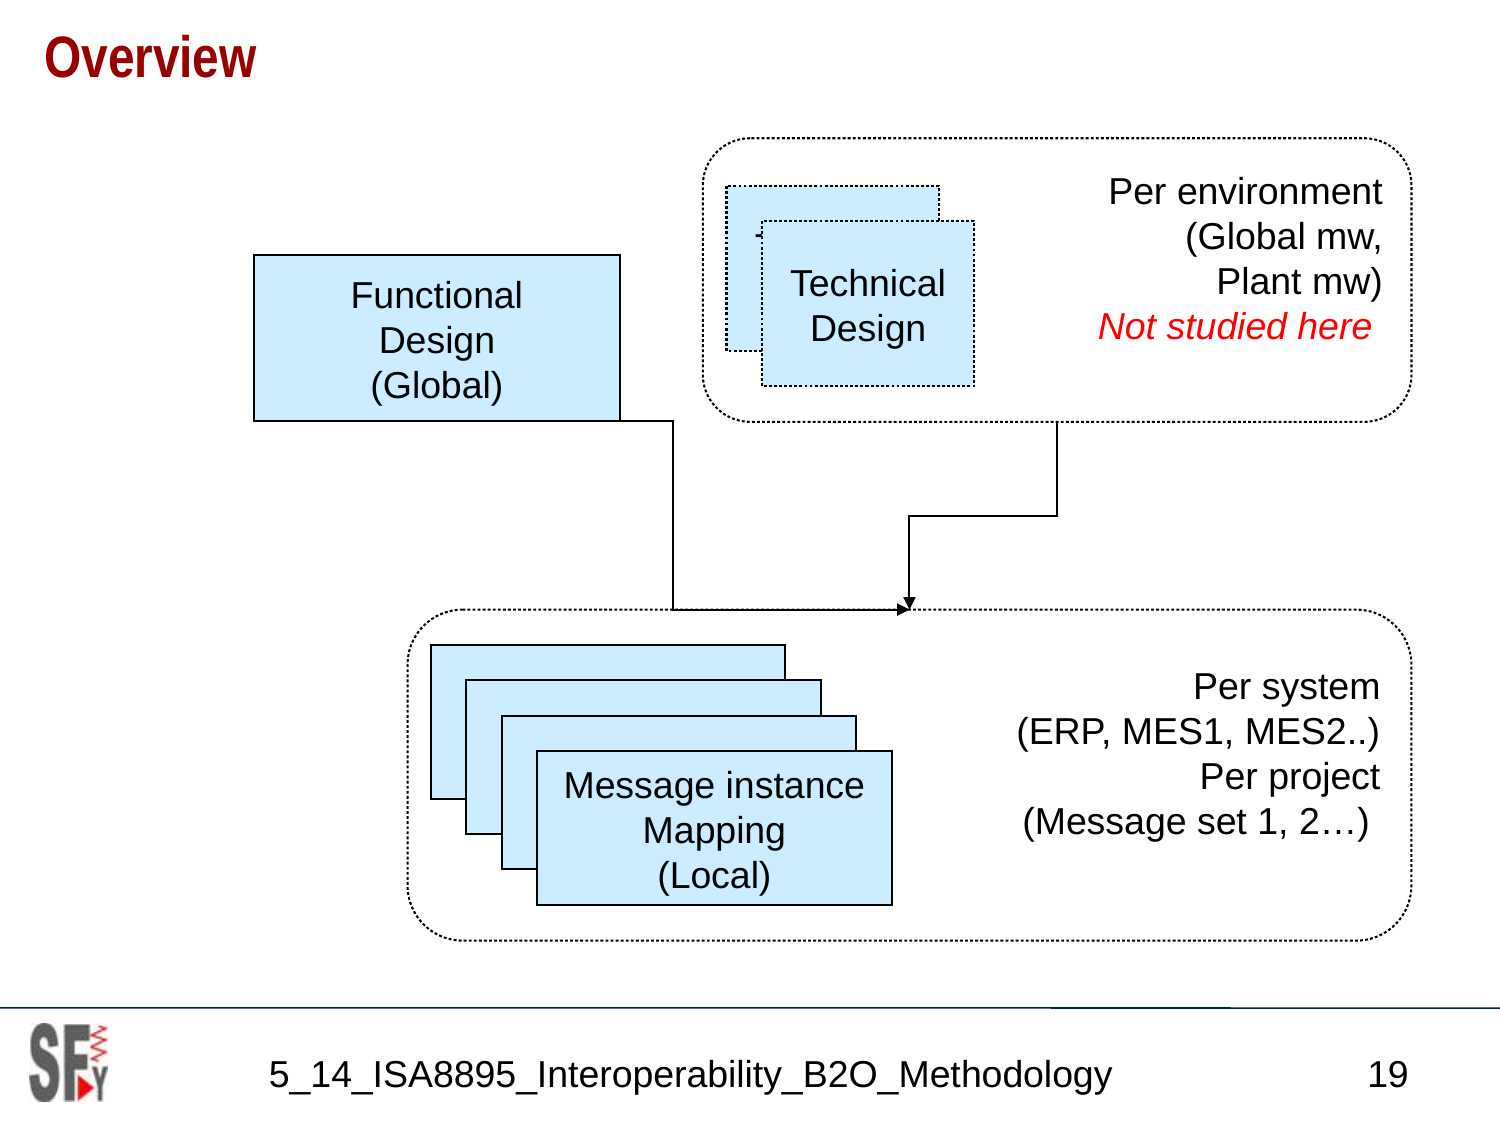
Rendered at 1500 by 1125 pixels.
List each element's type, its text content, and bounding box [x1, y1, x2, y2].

text_box Per environment (Global mw, Plant mw) Not studied here [702, 138, 1412, 422]
text_box Functional Design (Global) [253, 255, 620, 421]
picture [29, 1023, 108, 1102]
slide_number <numéro> [1352, 1034, 1490, 1103]
text_box Per system (ERP, MES1, MES2..) Per project (Message set 1, 2…) [407, 609, 1412, 941]
title Overview [29, 12, 1471, 138]
footer 5_14_ISA8895_Interoperability_B2O_Methodology [253, 1034, 1336, 1103]
